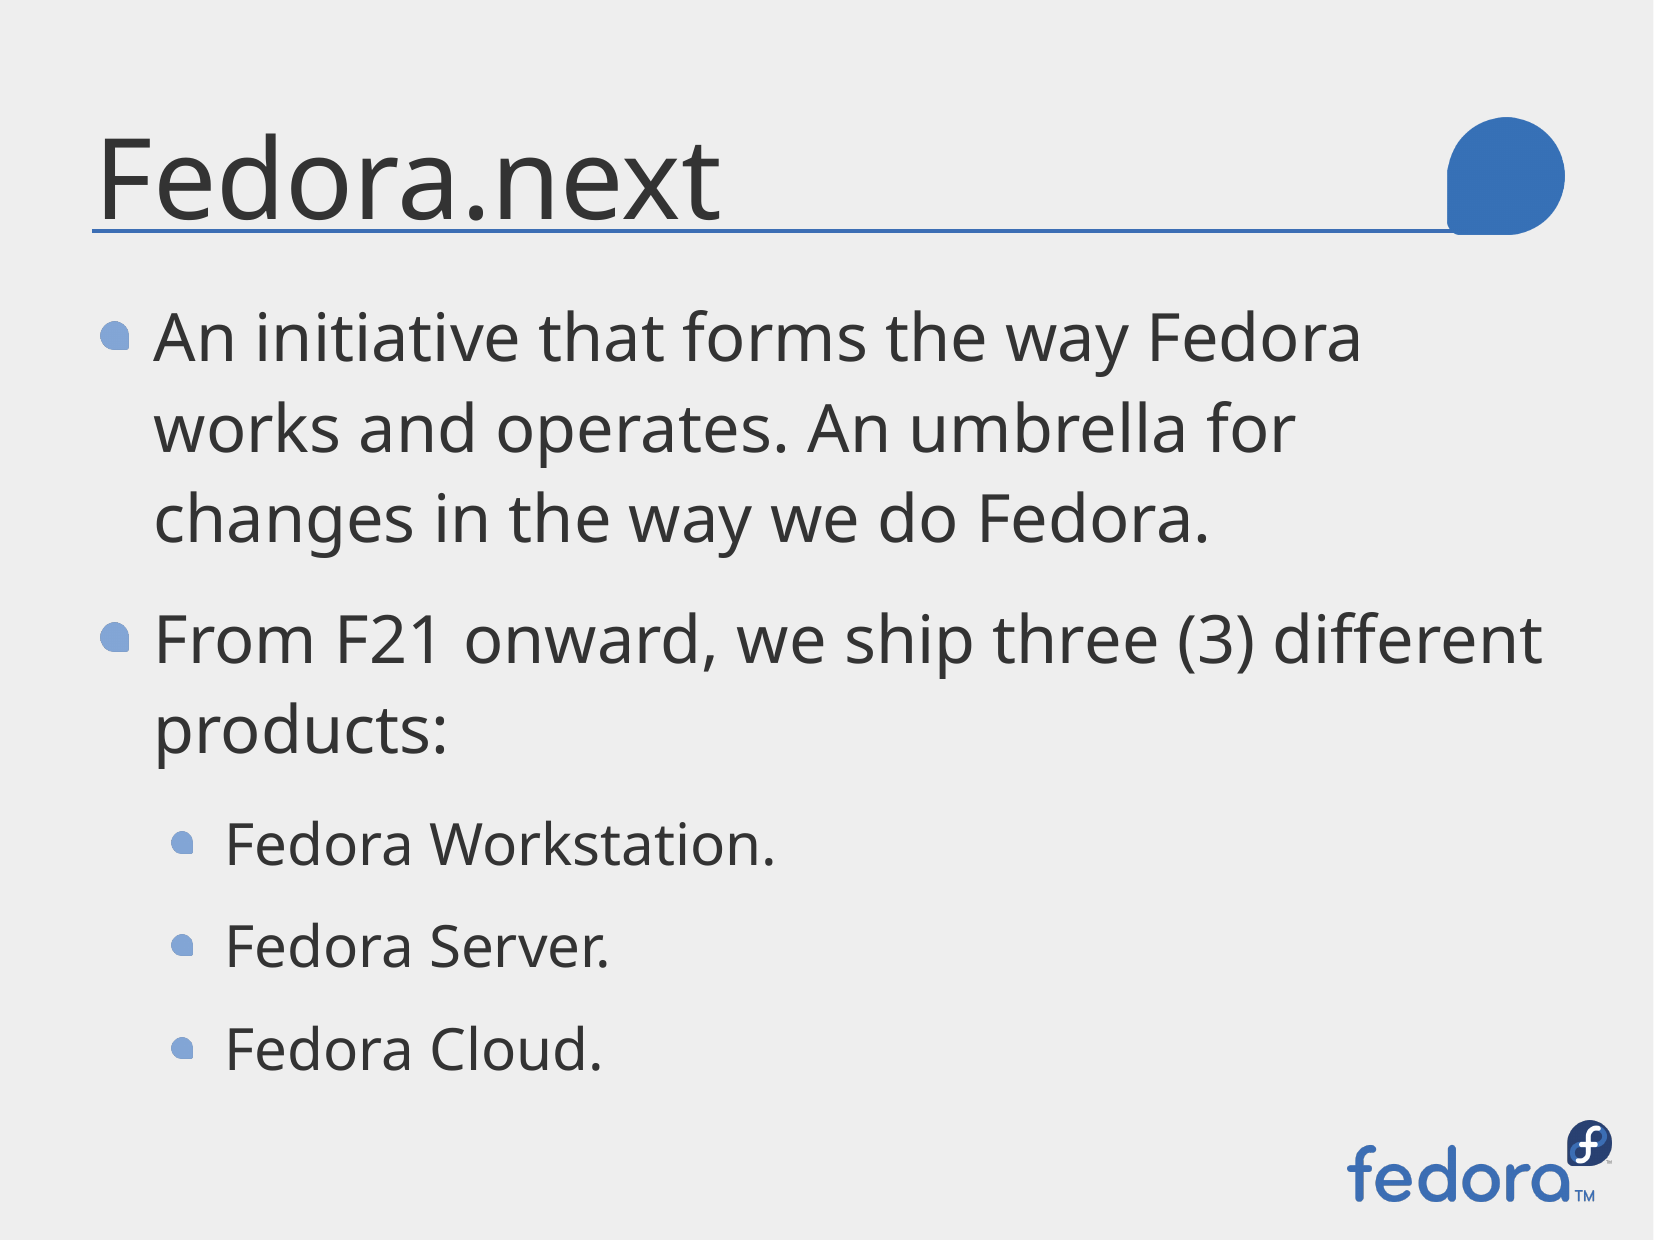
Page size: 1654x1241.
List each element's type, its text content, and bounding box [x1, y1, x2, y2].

list An initiative that forms the way Fedora works and operates. An umbrella for changes in the way we do Fedora. From F21 onward, we ship three (3) different products: Fedora Workstation. Fedora Server. Fedora Cloud. [82, 290, 1571, 1094]
picture [1447, 117, 1565, 235]
title Fedora.next [94, 100, 1426, 251]
picture [1347, 1120, 1612, 1202]
